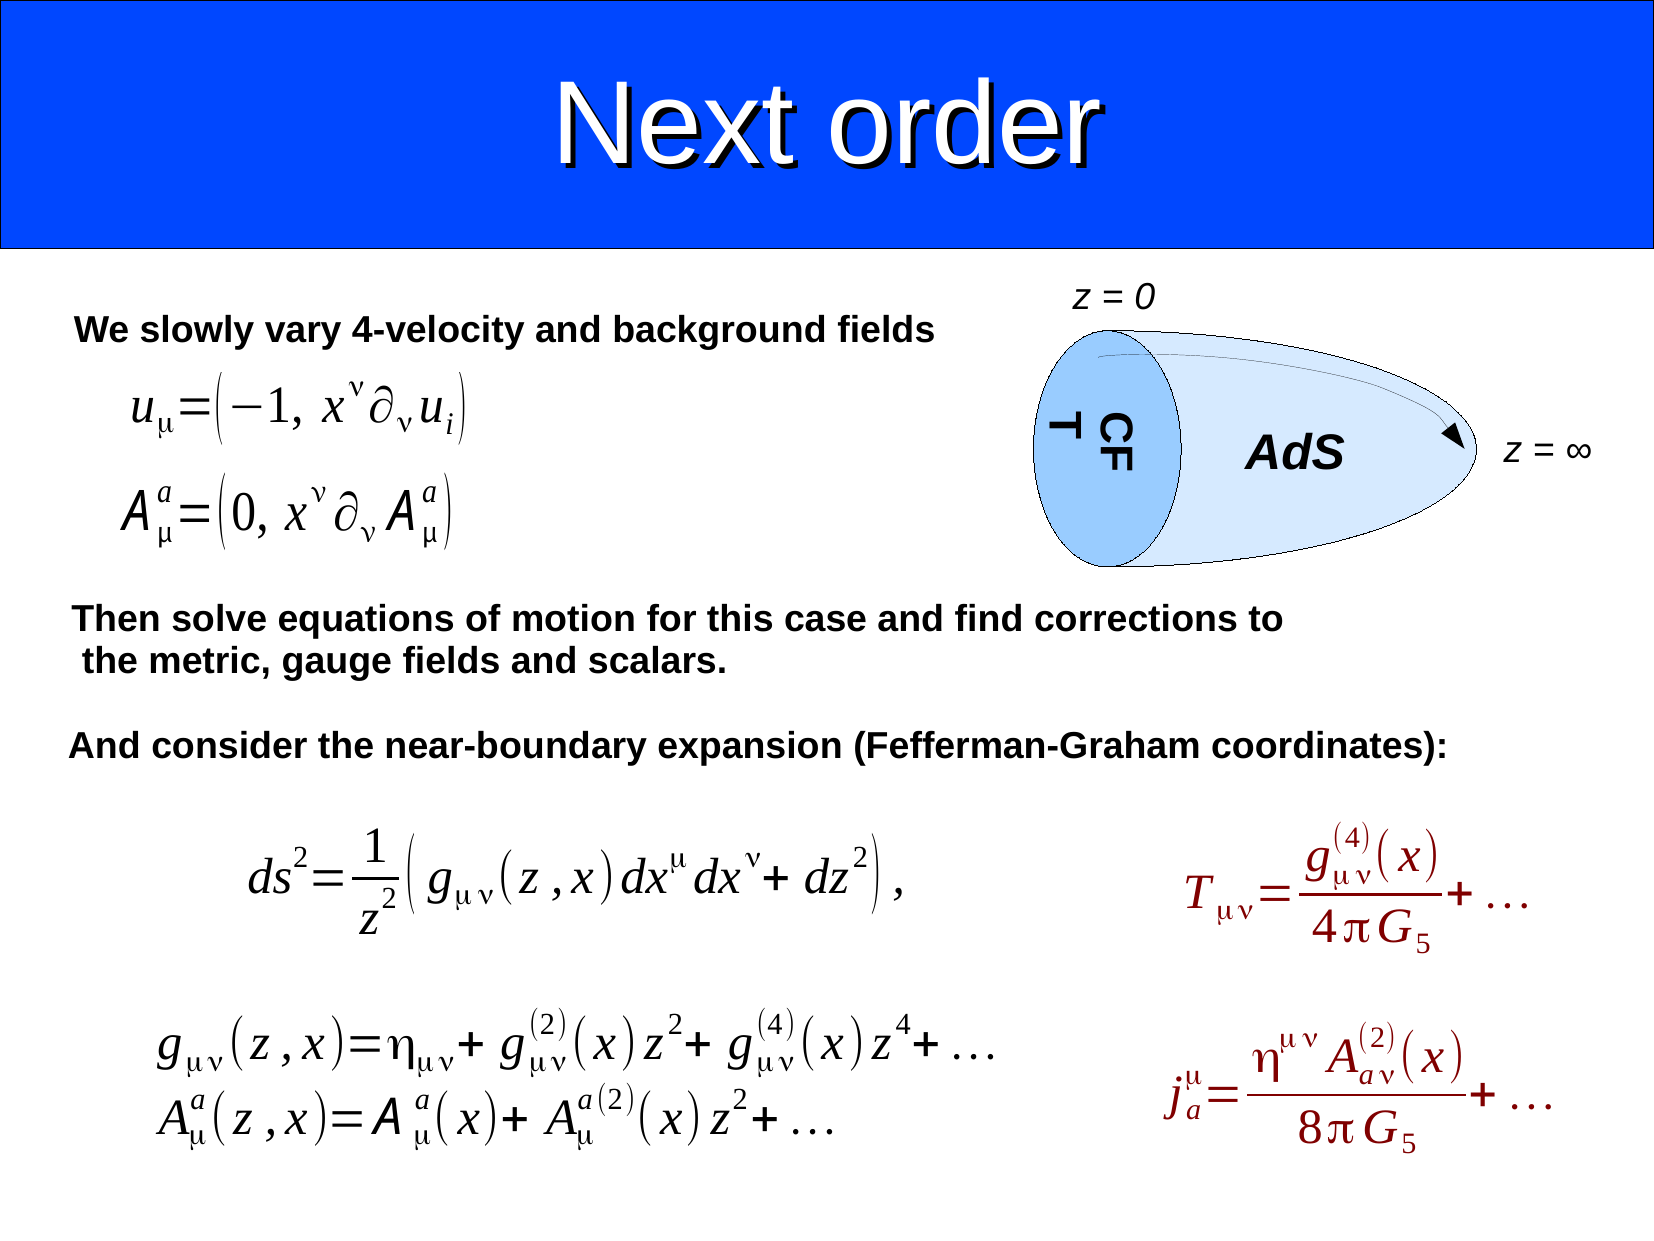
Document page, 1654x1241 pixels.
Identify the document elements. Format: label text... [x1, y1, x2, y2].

text_box Then solve equations of motion for this case and find corrections to the metric, gauge fields and scalars. [56, 590, 1300, 692]
chart [112, 469, 459, 553]
text_box And consider the near-boundary expansion (Fefferman-Graham coordinates): [53, 716, 1464, 775]
chart [1151, 820, 1563, 1162]
chart [124, 372, 478, 446]
text_box [0, 0, 1654, 249]
title Next order [82, 12, 1571, 220]
text_box CFT [1067, 396, 1150, 501]
text_box z = 0 [1057, 267, 1169, 325]
text_box We slowly vary 4-velocity and background fields [59, 301, 1004, 360]
text_box [1033, 330, 1477, 567]
chart [147, 816, 1005, 1152]
text_box z = ∞ [1488, 421, 1607, 479]
text_box AdS [1230, 417, 1376, 489]
